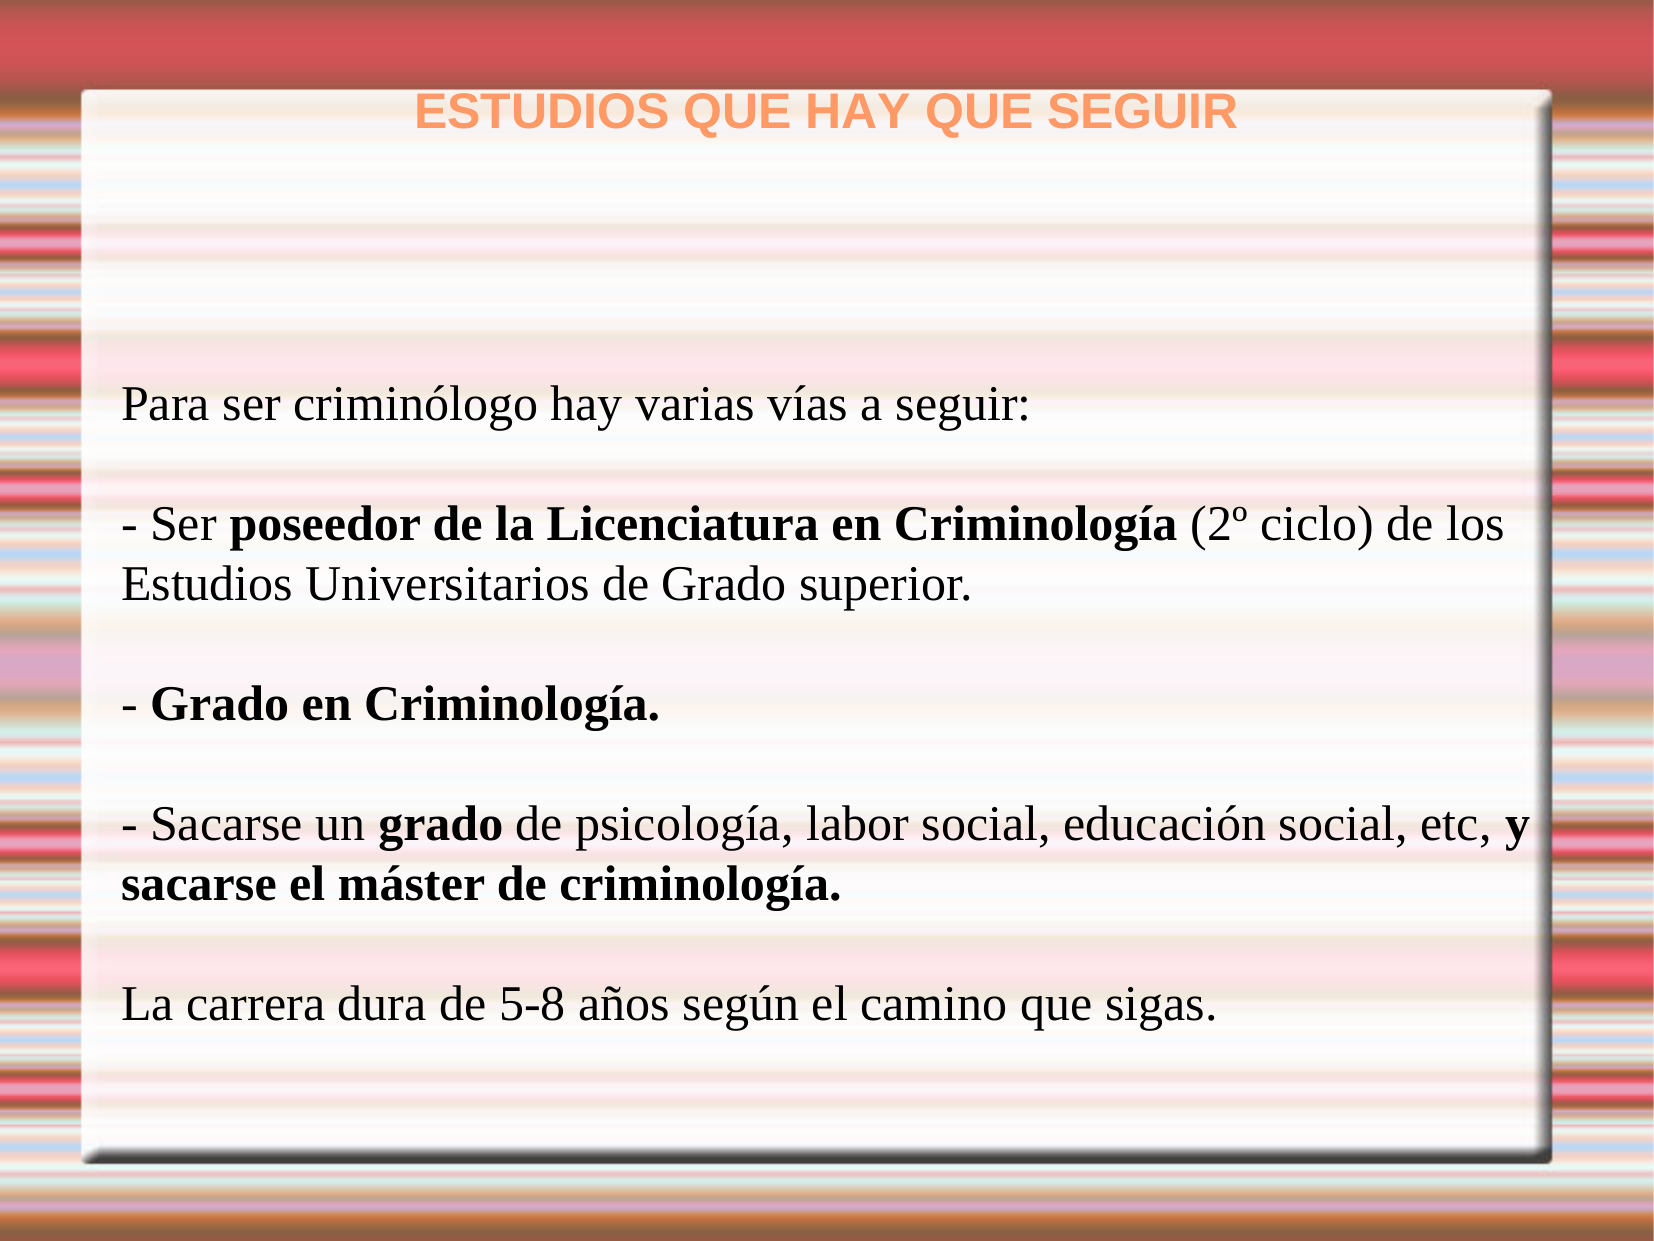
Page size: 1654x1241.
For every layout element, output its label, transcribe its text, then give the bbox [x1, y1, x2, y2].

picture [0, 0, 1654, 1241]
text_box Para ser criminólogo hay varias vías a seguir: - Ser poseedor de la Licenciatura en Criminología (2º ciclo) de los Estudios Universitarios de Grado superior. - Grado en Criminología. - Sacarse un grado de psicología, labor social, educación social, etc, y sacarse el máster de criminología. La carrera dura de 5-8 años según el camino que sigas. [106, 362, 1548, 1038]
title ESTUDIOS QUE HAY QUE SEGUIR [82, 70, 1571, 278]
